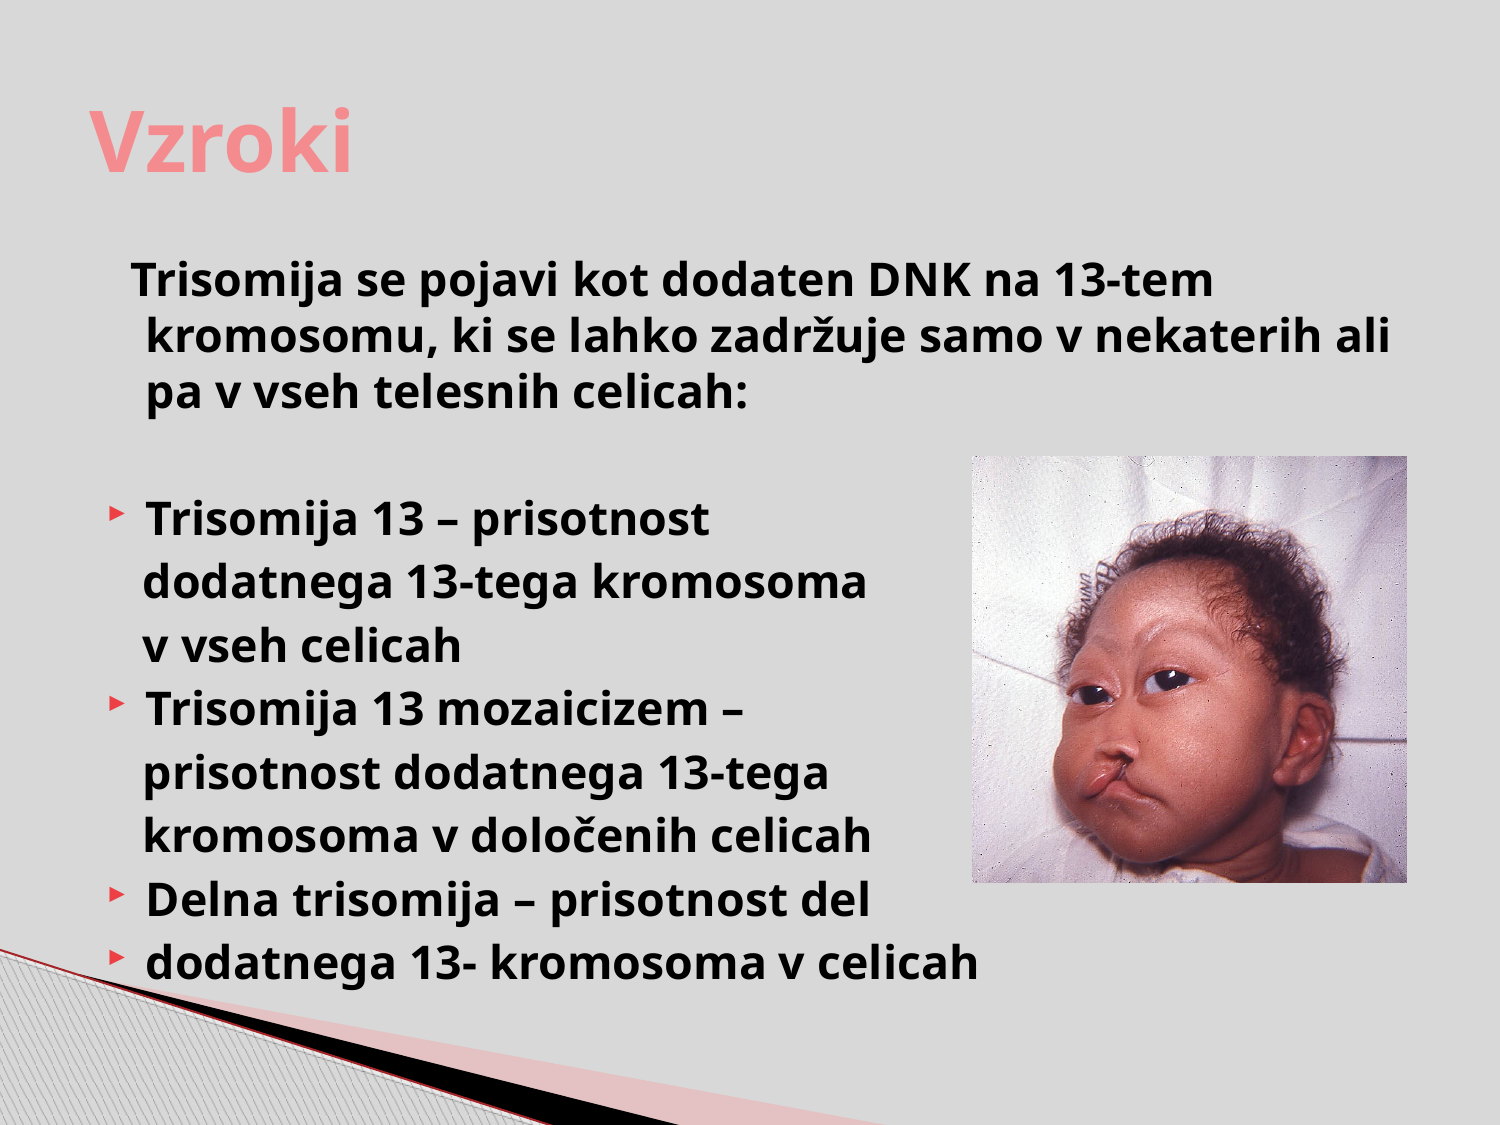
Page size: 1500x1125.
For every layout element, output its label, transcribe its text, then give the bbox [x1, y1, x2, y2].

picture [972, 456, 1407, 883]
title Vzroki [75, 45, 1425, 233]
list Trisomija se pojavi kot dodaten DNK na 13-tem kromosomu, ki se lahko zadržuje samo v nekaterih ali pa v vseh telesnih celicah: Trisomija 13 – prisotnost dodatnega 13-tega kromosoma v vseh celicah Trisomija 13 mozaicizem – prisotnost dodatnega 13-tega kromosoma v določenih celicah Delna trisomija – prisotnost del dodatnega 13- kromosoma v celicah [75, 242, 1425, 1055]
